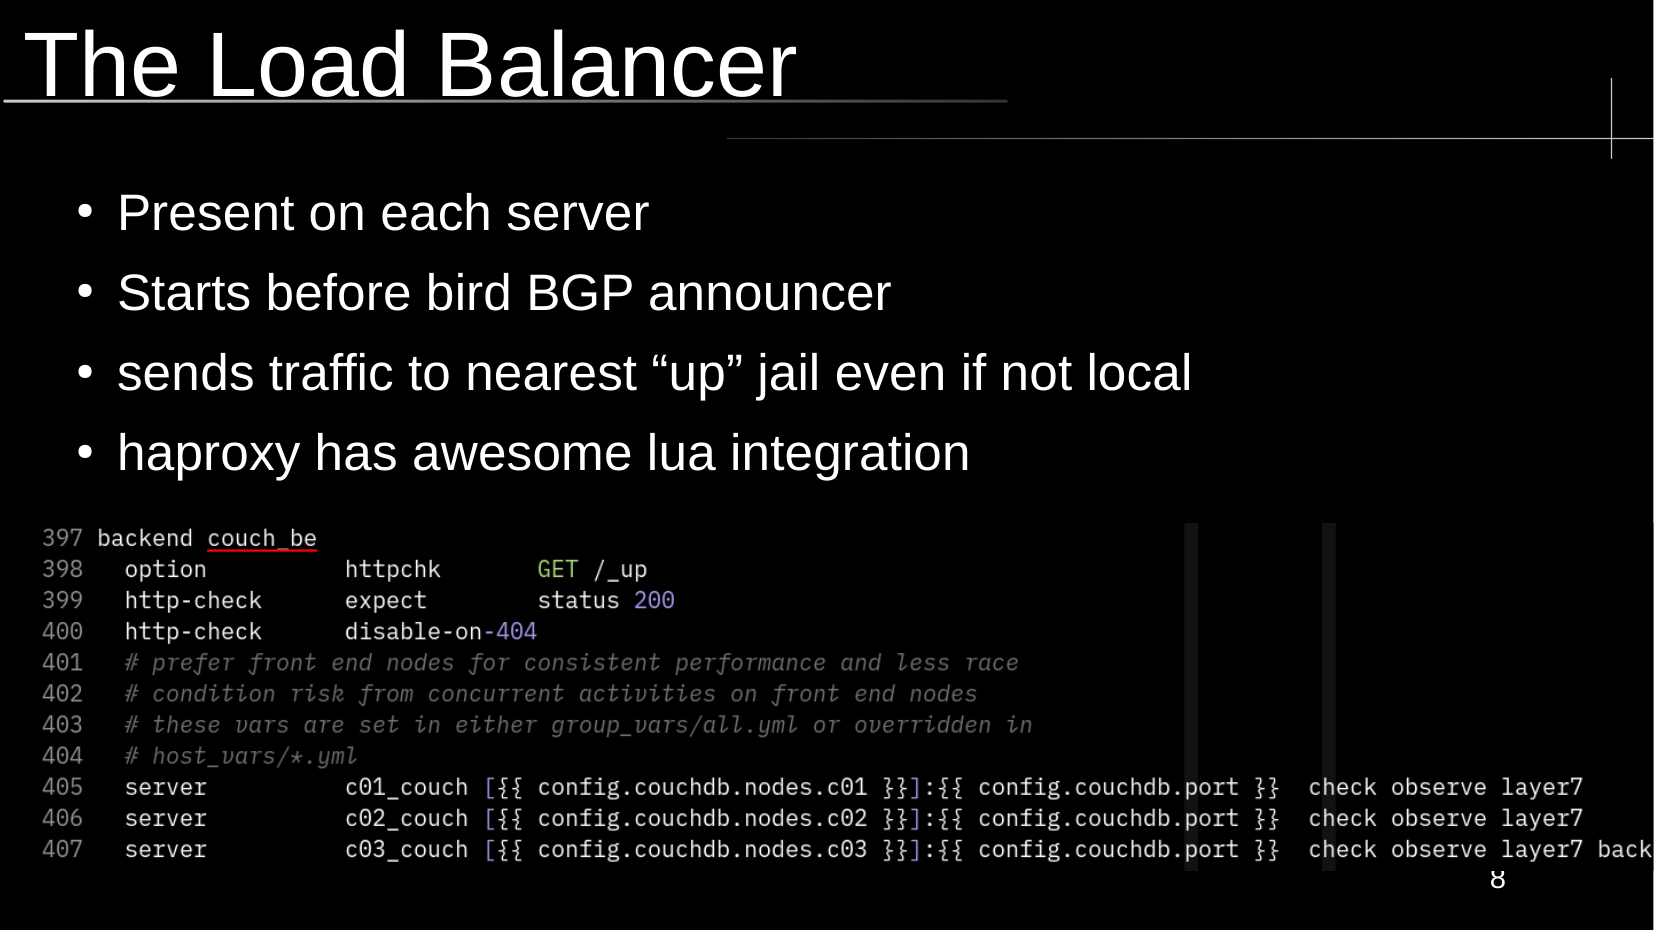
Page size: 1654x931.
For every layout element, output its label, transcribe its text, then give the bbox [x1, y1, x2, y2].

list Present on each server Starts before bird BGP announcer sends traffic to nearest “up” jail even if not local haproxy has awesome lua integration [62, 183, 1551, 483]
title The Load Balancer [23, 11, 1589, 119]
picture [42, 523, 1654, 871]
